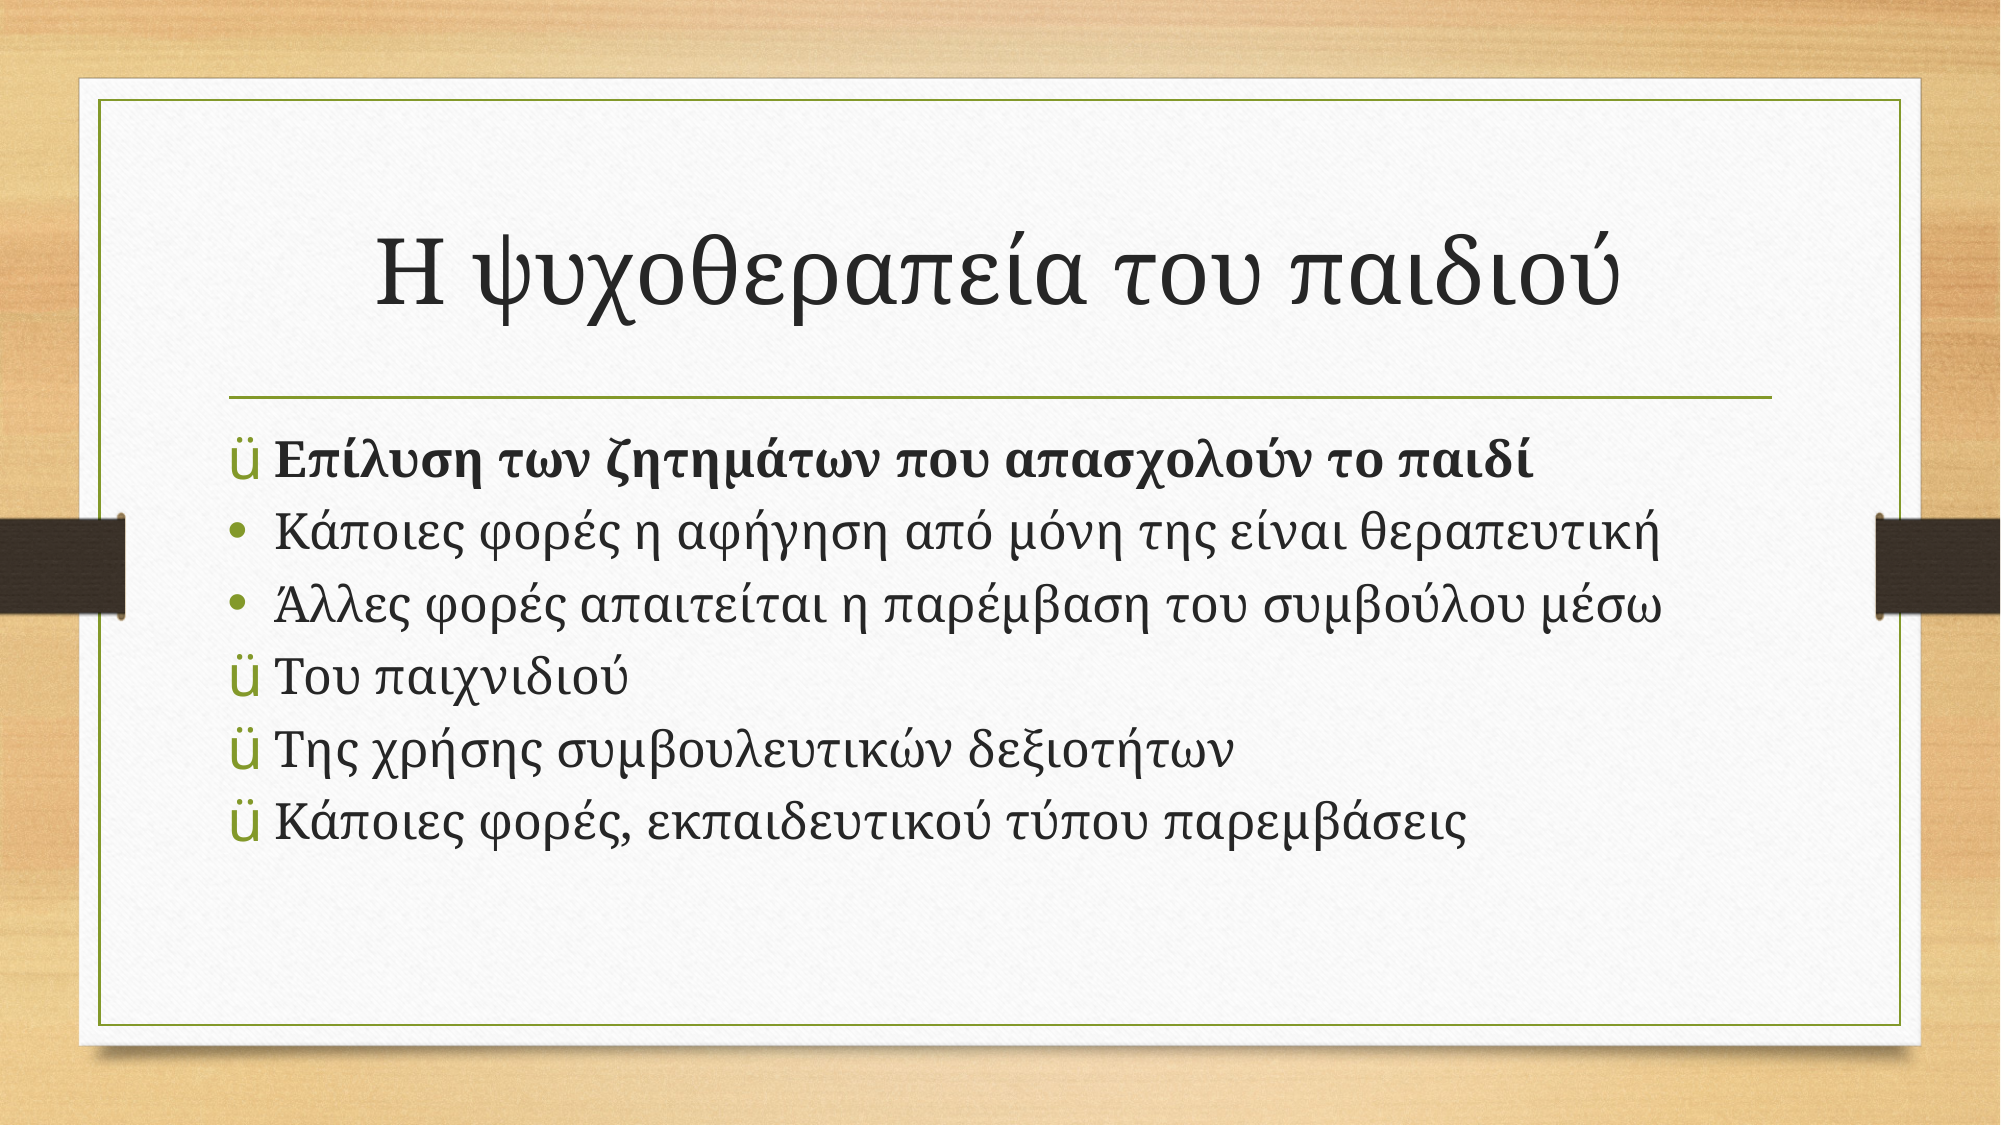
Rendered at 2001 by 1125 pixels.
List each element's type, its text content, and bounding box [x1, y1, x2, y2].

list Επίλυση των ζητημάτων που απασχολούν το παιδί Κάποιες φορές η αφήγηση από μόνη της είναι θεραπευτική Άλλες φορές απαιτείται η παρέμβαση του συμβούλου μέσω Του παιχνιδιού Της χρήσης συμβουλευτικών δεξιοτήτων Κάποιες φορές, εκπαιδευτικού τύπου παρεμβάσεις [212, 419, 1788, 964]
title Η ψυχοθεραπεία του παιδιού [212, 161, 1788, 376]
